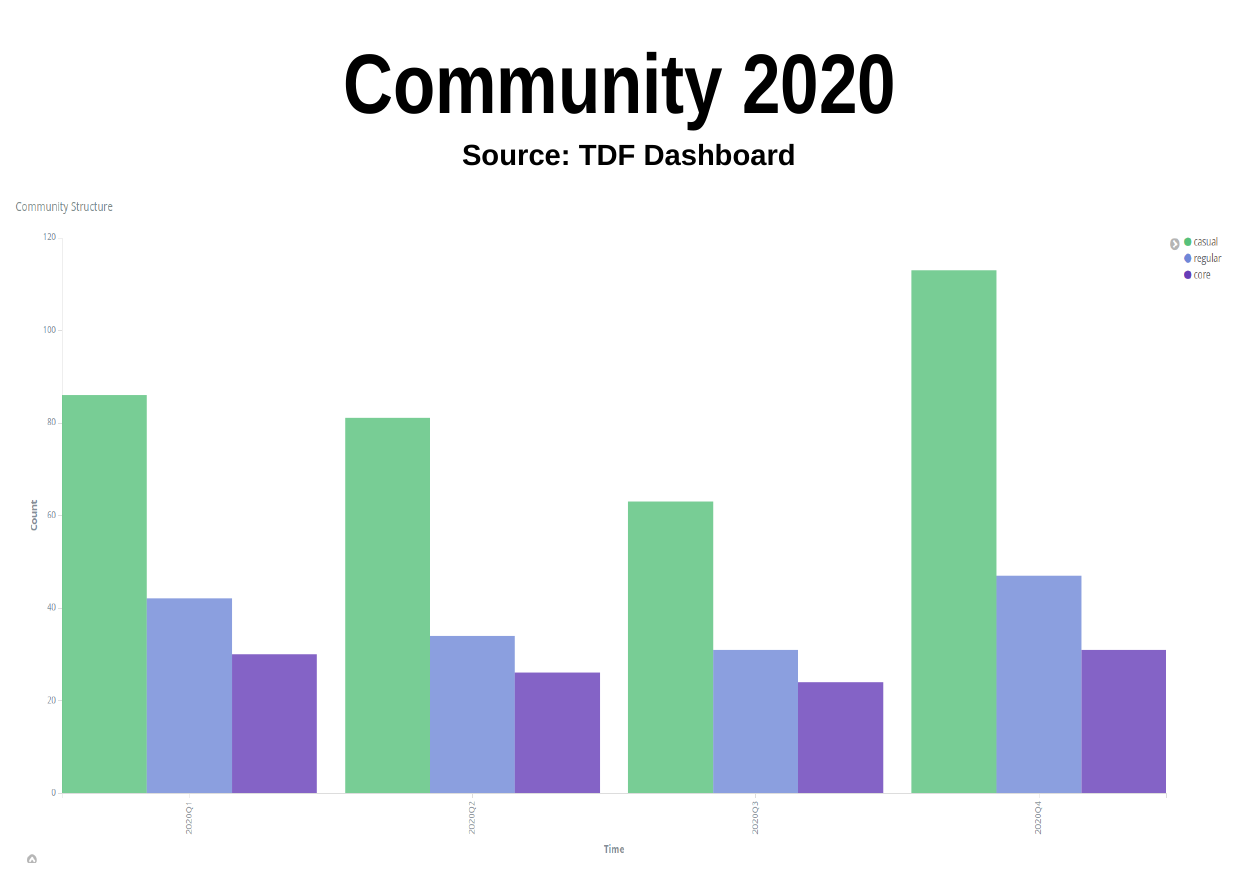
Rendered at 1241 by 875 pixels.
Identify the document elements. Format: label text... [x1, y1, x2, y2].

text_box Source: TDF Dashboard [447, 131, 812, 185]
title Community 2020 [11, 12, 1229, 155]
picture [11, 192, 1229, 863]
